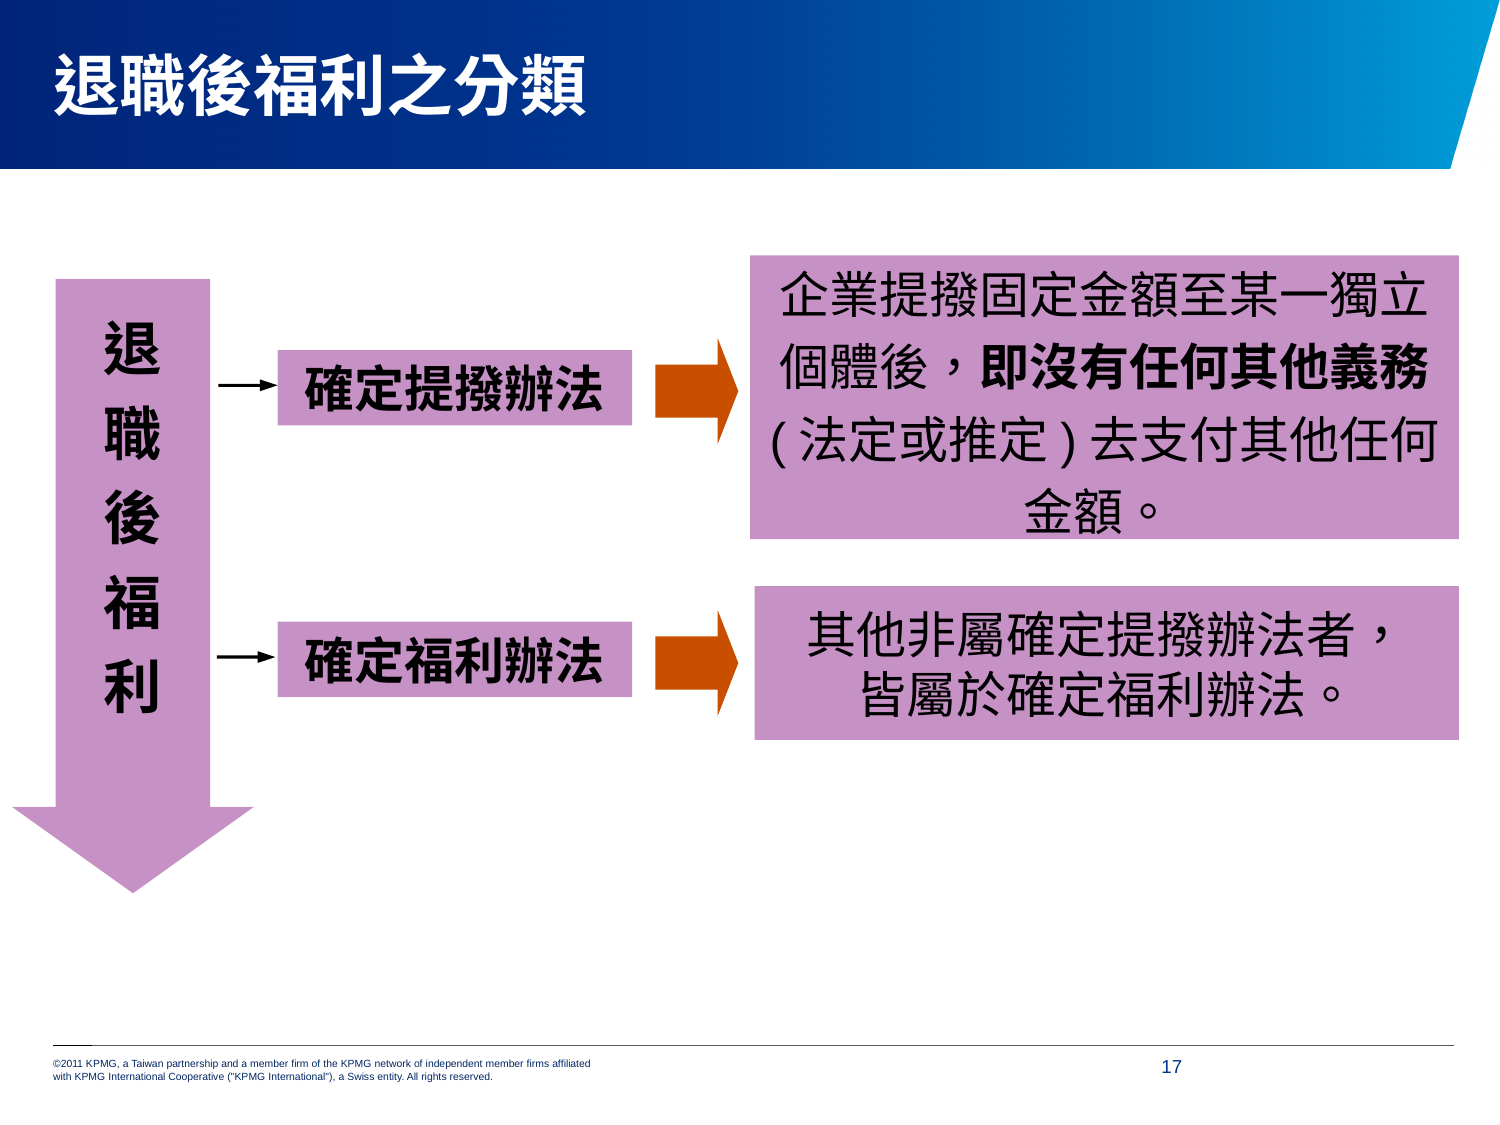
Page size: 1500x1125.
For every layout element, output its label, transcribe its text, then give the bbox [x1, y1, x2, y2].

text_box 確定福利辦法 [277, 621, 633, 697]
text_box 退 職 後 福 利 [11, 278, 254, 894]
title 退職後福利之分類 [53, 19, 1456, 149]
text_box [655, 609, 739, 717]
text_box 企業提撥固定金額至某一獨立 個體後，即沒有任何其他義務 (法定或推定)去支付其他任何 金額。 [750, 255, 1459, 540]
text_box [655, 337, 739, 445]
text_box 確定提撥辦法 [277, 350, 633, 426]
text_box 其他非屬確定提撥辦法者， 皆屬於確定福利辦法。 [754, 586, 1459, 740]
text_box [1146, 1047, 1418, 1094]
